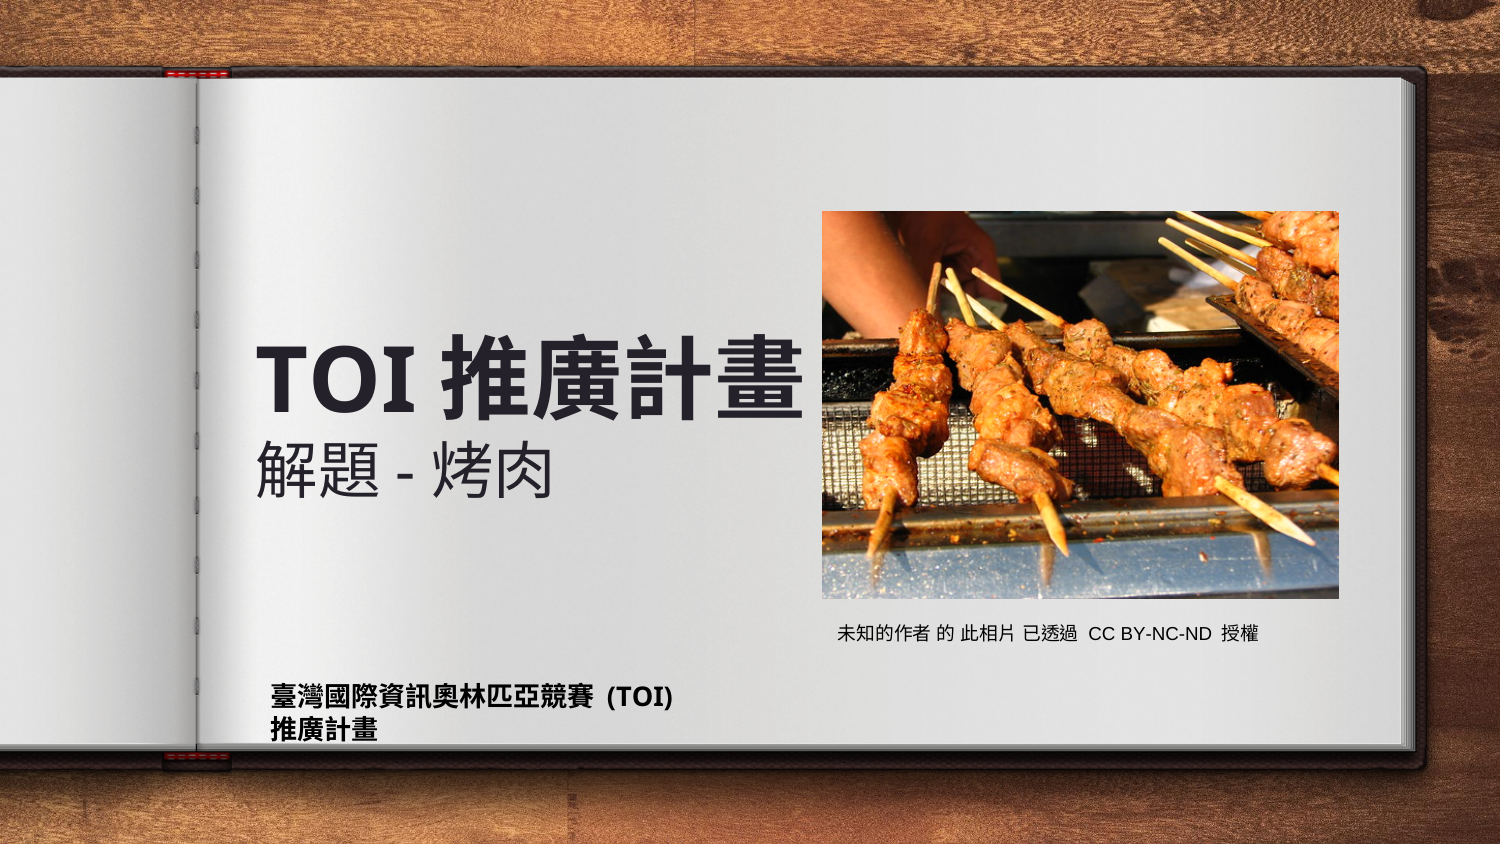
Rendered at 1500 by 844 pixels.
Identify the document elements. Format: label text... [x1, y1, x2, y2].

picture [822, 212, 1339, 599]
text_box TOI推廣計畫 解題-烤肉 [240, 262, 822, 565]
text_box 未知的作者 的 此相片 已透過 CC BY-NC-ND 授權 [822, 614, 1339, 653]
